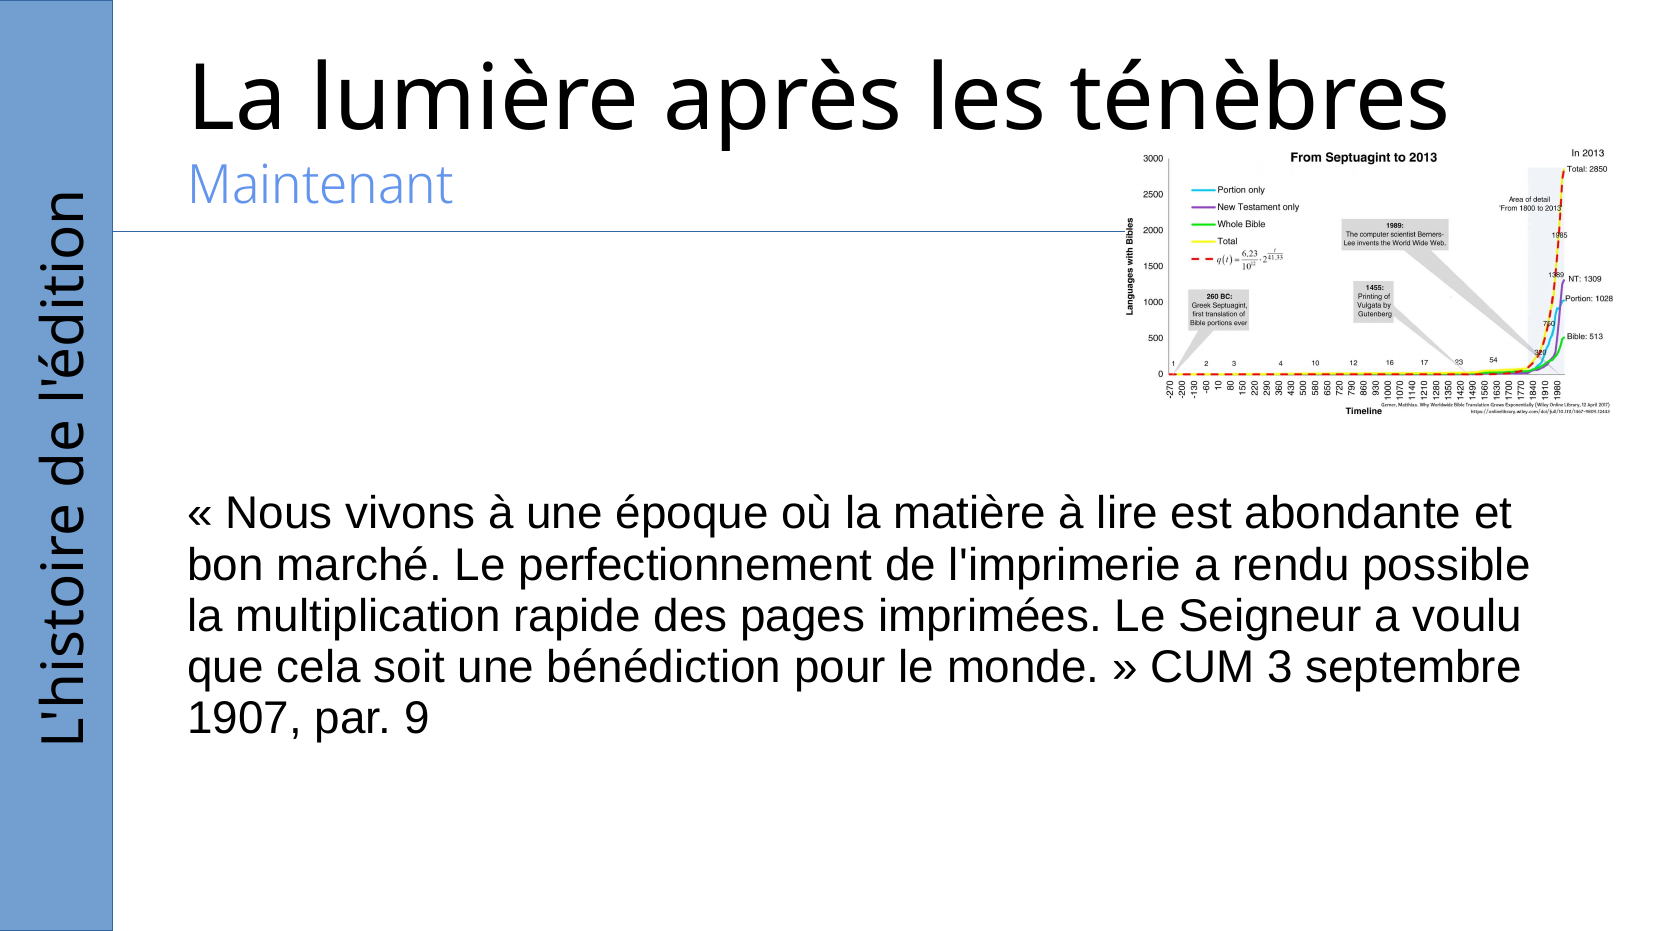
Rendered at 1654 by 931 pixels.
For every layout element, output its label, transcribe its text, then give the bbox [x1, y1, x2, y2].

text_box [0, 0, 113, 931]
title La lumière après les ténèbres [187, 33, 1571, 125]
text_box « Nous vivons à une époque où la matière à lire est abondante et bon marché. Le perfectionnement de l'imprimerie a rendu possible la multiplication rapide des pages imprimées. Le Seigneur a voulu que cela soit une bénédiction pour le monde. » CUM 3 septembre 1907, par. 9 [187, 487, 1538, 804]
picture [1125, 148, 1613, 416]
title Maintenant [187, 232, 1125, 239]
text_box L'histoire de l'édition [13, 37, 105, 901]
title Maintenant [187, 125, 1571, 231]
